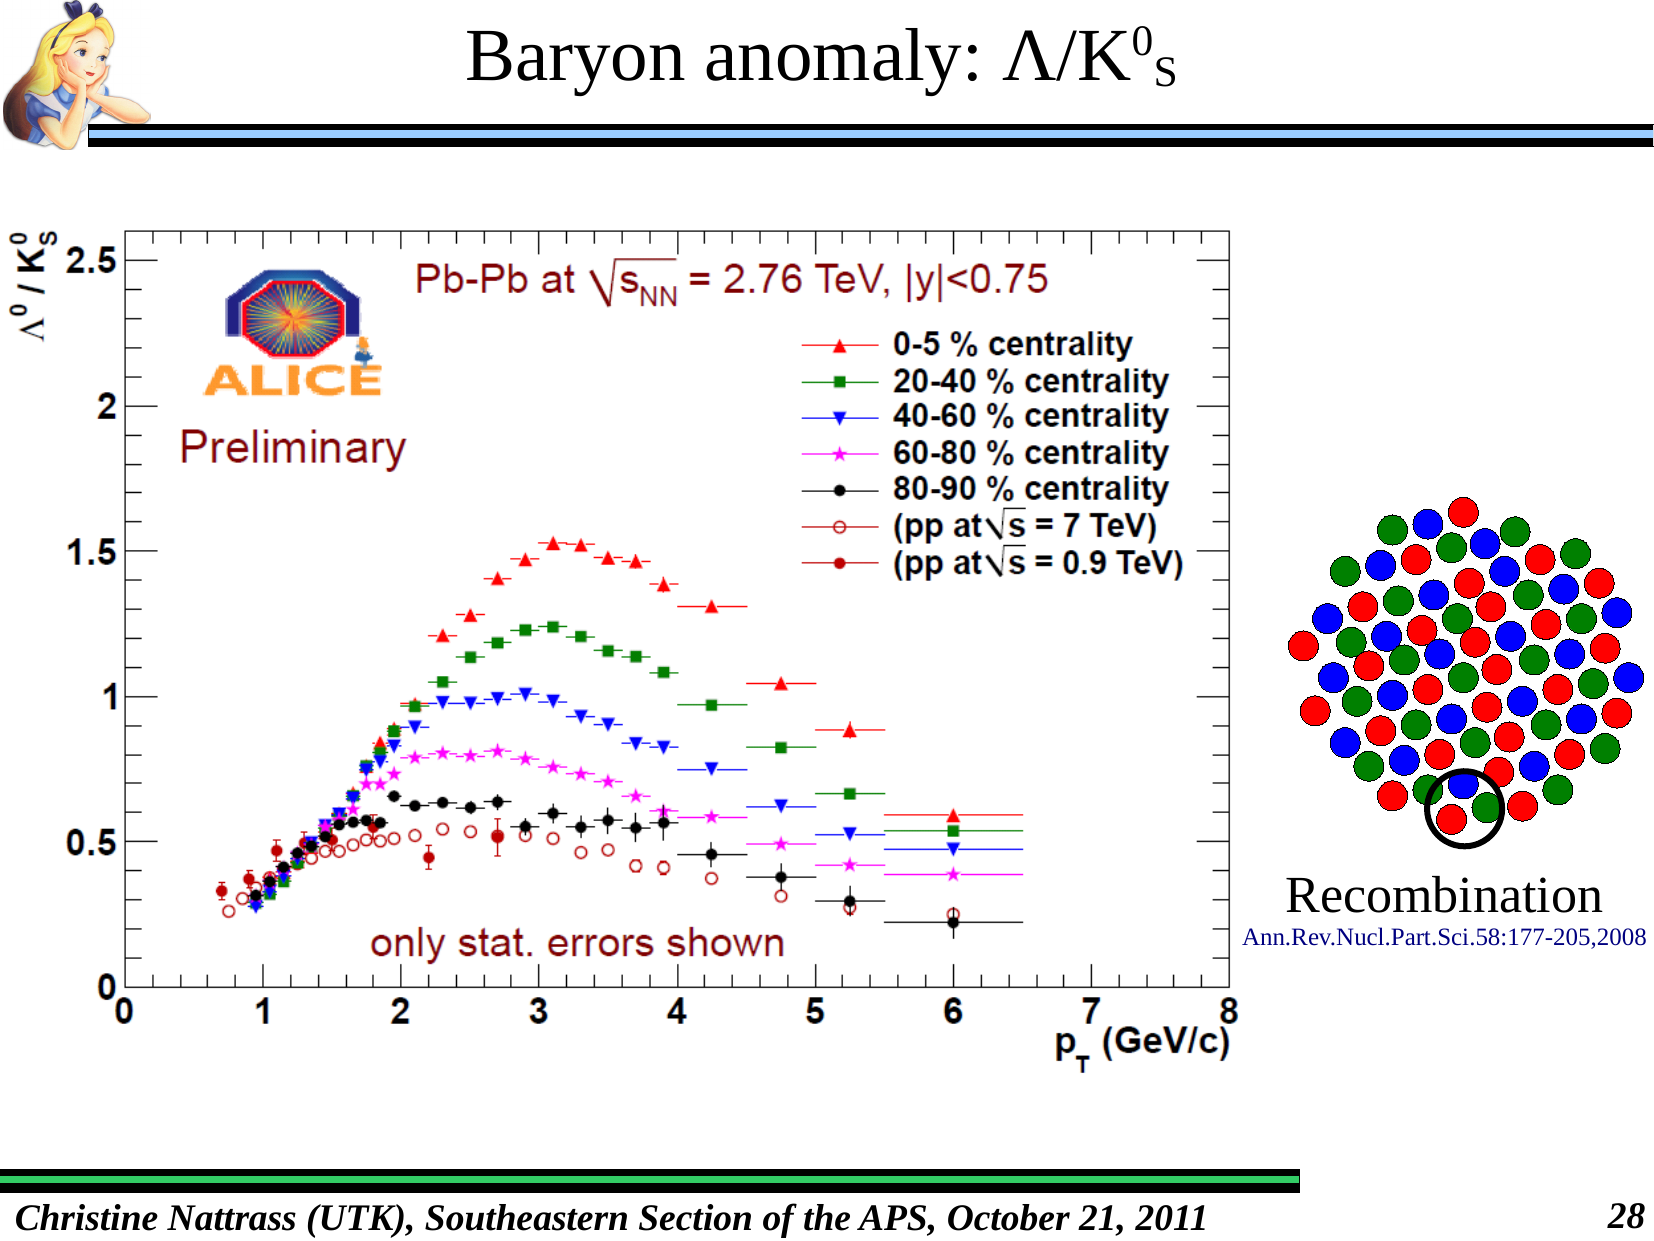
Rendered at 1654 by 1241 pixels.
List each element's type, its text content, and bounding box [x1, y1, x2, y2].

text_box [1554, 739, 1585, 770]
text_box [1318, 662, 1349, 693]
text_box [1471, 692, 1503, 723]
text_box [1590, 633, 1621, 664]
text_box [1330, 556, 1361, 587]
text_box [1489, 556, 1520, 587]
text_box [1365, 715, 1396, 746]
text_box [1371, 621, 1420, 675]
text_box [1288, 630, 1319, 661]
text_box [1601, 698, 1632, 729]
text_box [1448, 775, 1479, 799]
text_box [1471, 792, 1499, 823]
text_box [1300, 695, 1331, 726]
text_box [1578, 668, 1609, 699]
title Baryon anomaly: Λ/K0S [352, 8, 1329, 116]
text_box [1507, 686, 1538, 717]
text_box [1377, 780, 1408, 811]
text_box [1483, 757, 1514, 787]
text_box [1412, 774, 1437, 805]
text_box [1442, 603, 1491, 658]
text_box [1513, 579, 1544, 610]
text_box [1342, 686, 1373, 717]
text_box [1436, 804, 1467, 835]
text_box [1500, 516, 1531, 547]
text_box [1436, 532, 1467, 563]
text_box [1519, 751, 1550, 782]
text_box [1377, 680, 1408, 711]
text_box [1525, 544, 1556, 575]
text_box [1365, 550, 1396, 581]
text_box [1542, 774, 1573, 805]
text_box [1431, 784, 1443, 805]
text_box [1548, 574, 1579, 605]
text_box [1448, 662, 1479, 693]
text_box [1542, 674, 1573, 705]
text_box [1412, 674, 1443, 705]
text_box [1566, 603, 1597, 634]
text_box [1424, 739, 1455, 770]
text_box [1353, 751, 1384, 782]
text_box [1389, 745, 1420, 776]
text_box [1312, 603, 1343, 634]
text_box [1347, 591, 1378, 622]
text_box [1406, 615, 1455, 670]
text_box [1507, 791, 1538, 822]
text_box [1531, 609, 1562, 640]
text_box [1519, 644, 1550, 675]
text_box [1613, 662, 1644, 693]
text_box [1418, 579, 1449, 610]
text_box [1448, 497, 1479, 528]
text_box [1470, 528, 1501, 559]
text_box [1560, 538, 1591, 569]
text_box [1584, 568, 1615, 599]
text_box [1481, 654, 1512, 685]
text_box [1554, 638, 1585, 670]
text_box [1601, 597, 1632, 628]
text_box [1401, 709, 1432, 740]
text_box [1401, 544, 1432, 575]
text_box [1377, 514, 1408, 546]
text_box [1454, 568, 1506, 622]
text_box [1590, 733, 1621, 764]
text_box [1494, 721, 1525, 753]
picture [3, 0, 151, 150]
text_box [1412, 509, 1443, 540]
text_box [1330, 727, 1361, 758]
text_box Recombination Ann.Rev.Nucl.Part.Sci.58:177-205,2008 [1182, 858, 1653, 959]
text_box [1383, 585, 1414, 616]
picture [4, 224, 1242, 1078]
text_box [1531, 709, 1562, 740]
text_box [1336, 627, 1384, 681]
text_box [1495, 621, 1526, 652]
text_box [1436, 703, 1467, 734]
text_box [1566, 703, 1597, 734]
text_box [1460, 727, 1491, 758]
